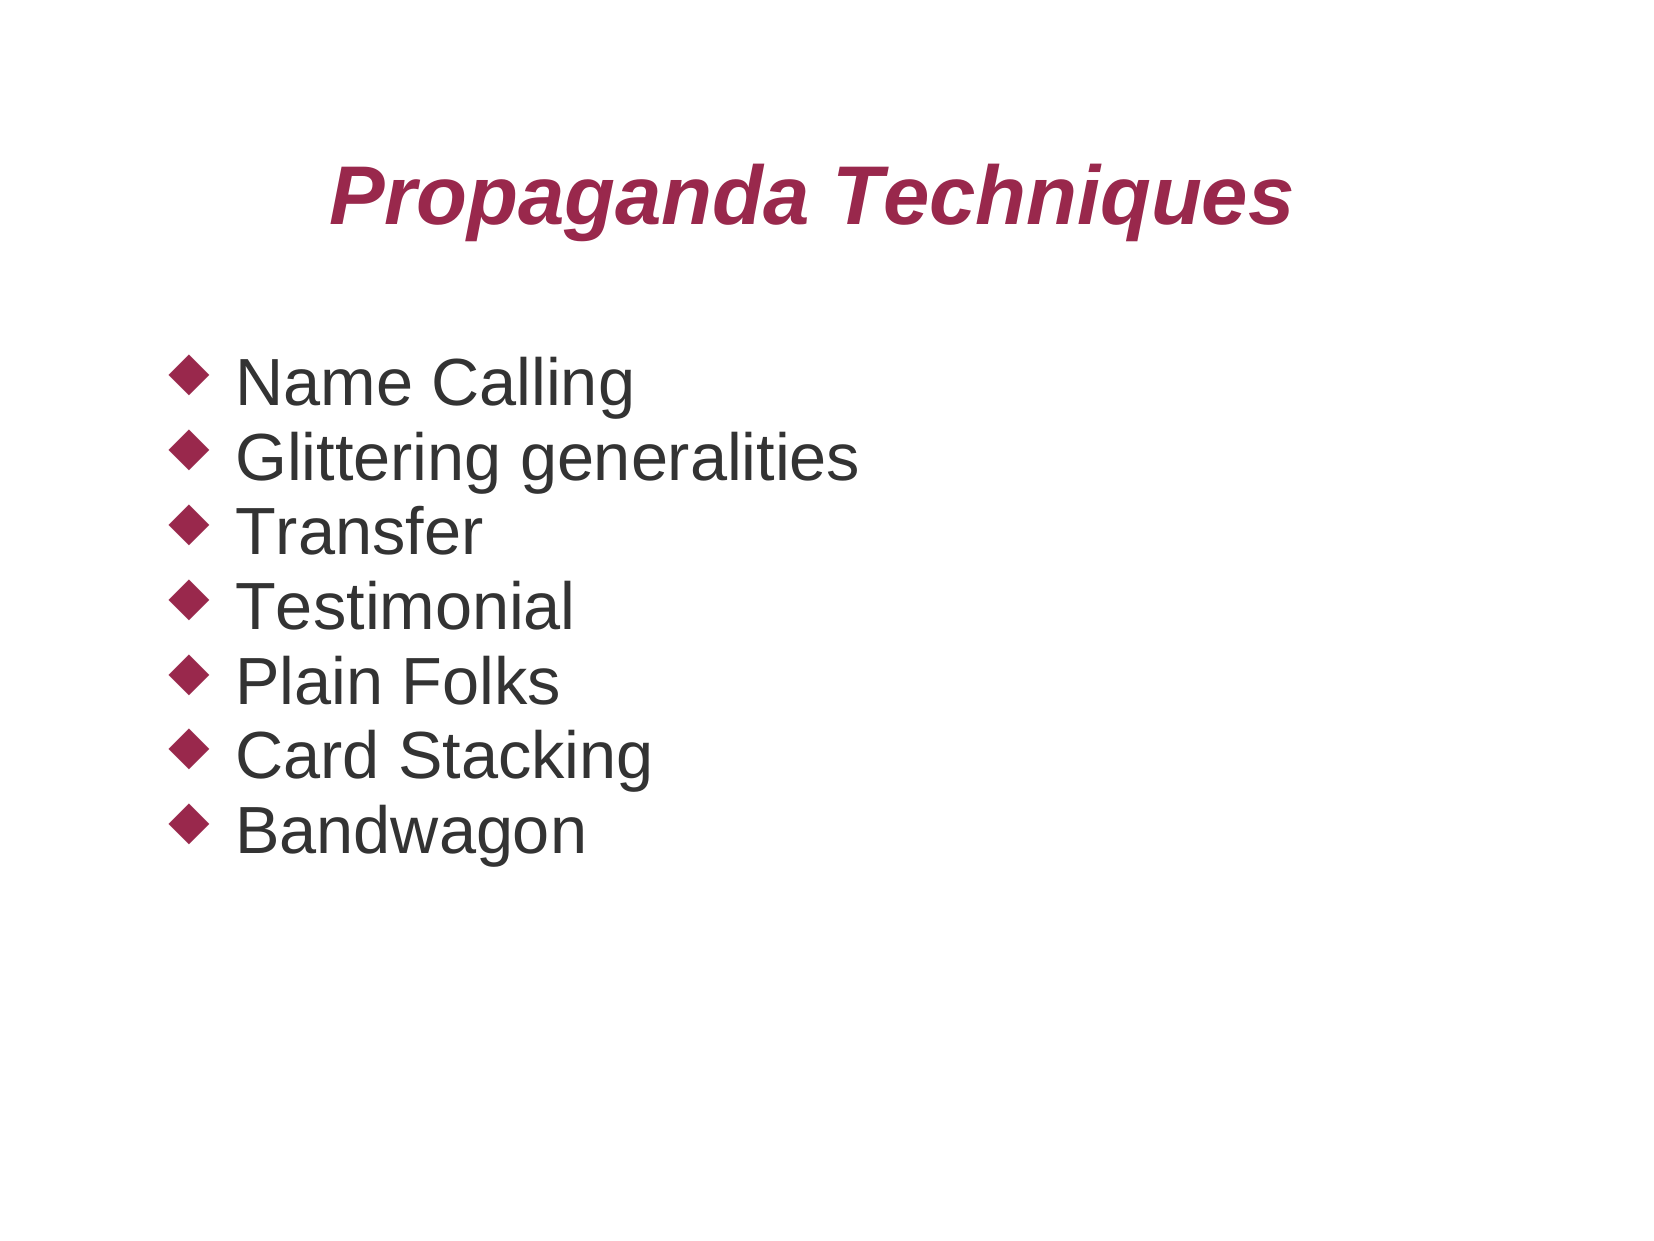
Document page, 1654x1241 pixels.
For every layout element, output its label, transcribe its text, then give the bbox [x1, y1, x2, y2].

list Name Calling Glittering generalities Transfer Testimonial Plain Folks Card Stacking Bandwagon [152, 344, 1534, 1127]
title Propaganda Techniques [118, 112, 1506, 281]
